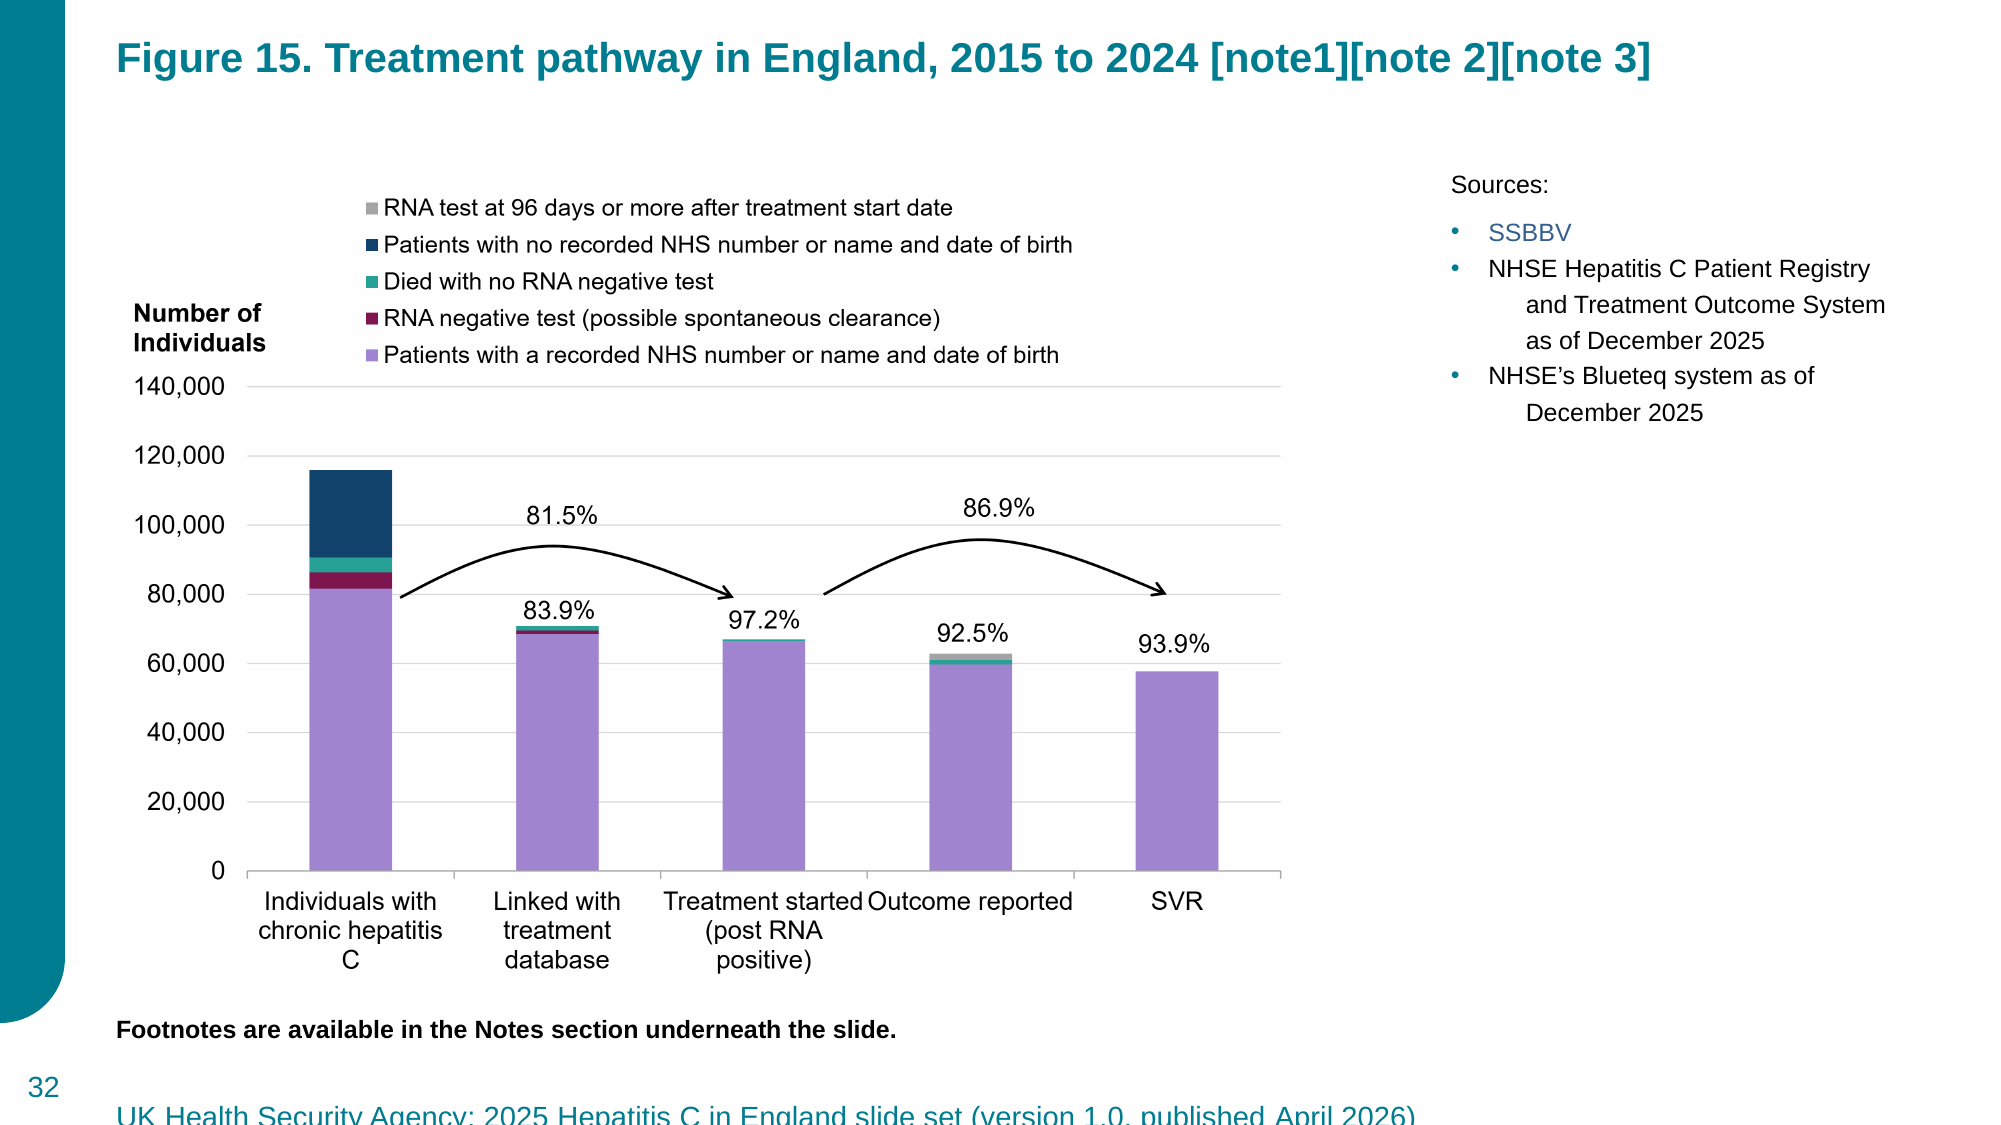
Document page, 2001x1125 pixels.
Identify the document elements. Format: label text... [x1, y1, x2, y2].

text_box Sources: SSBBV NHSE Hepatitis C Patient Registry and Treatment Outcome System as of December 2025 NHSE’s Blueteq system as of December 2025 [1435, 160, 1910, 483]
text_box UK Health Security Agency: 2025 Hepatitis C in England slide set (version 1.0, published April 2026) [101, 1056, 1771, 1117]
text_box [12, 1056, 82, 1117]
picture [114, 164, 1313, 989]
title Figure 15. Treatment pathway in England, 2015 to 2024 [note1][note 2][note 3] [101, 29, 1926, 98]
text_box Footnotes are available in the Notes section underneath the slide. [101, 1006, 1179, 1052]
